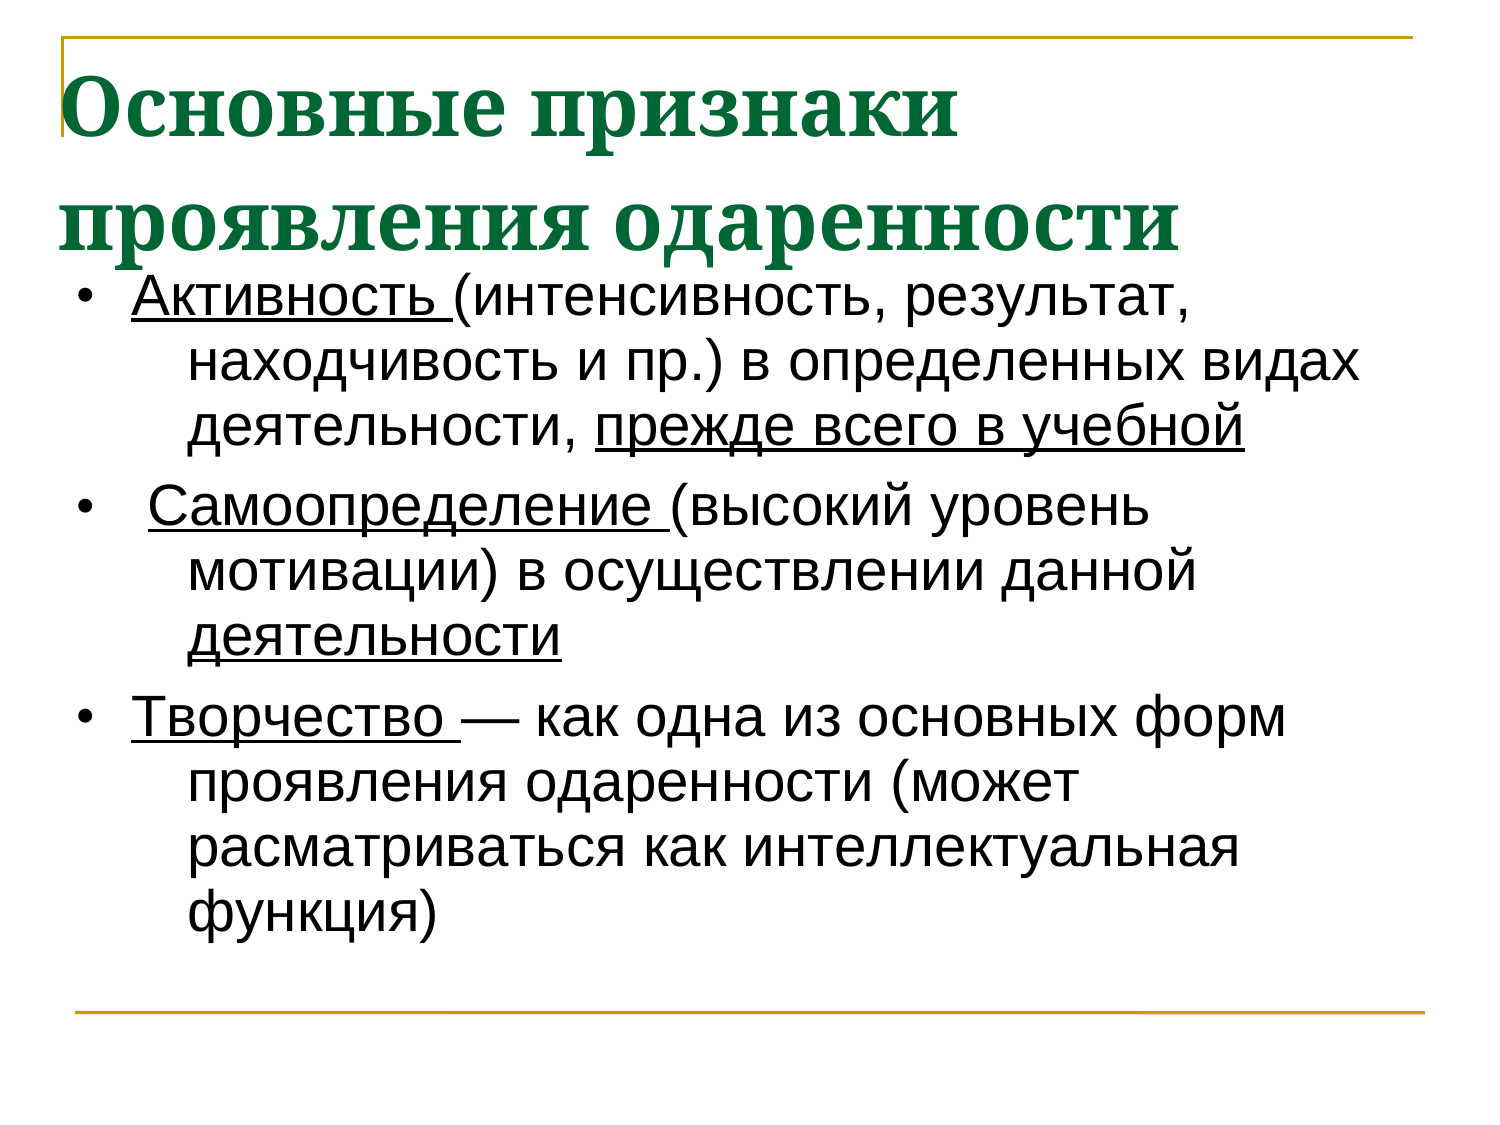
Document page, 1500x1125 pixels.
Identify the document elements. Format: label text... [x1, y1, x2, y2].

title Основные признаки проявления одаренности [59, 59, 1425, 264]
list Активность (интенсивность, результат, находчивость и пр.) в определенных видах деятельности, прежде всего в учебной Самоопределение (высокий уровень мотивации) в осуществлении данной деятельности Творчество — как одна из основных форм проявления одаренности (может расматриваться как интеллектуальная функция) [75, 262, 1425, 991]
